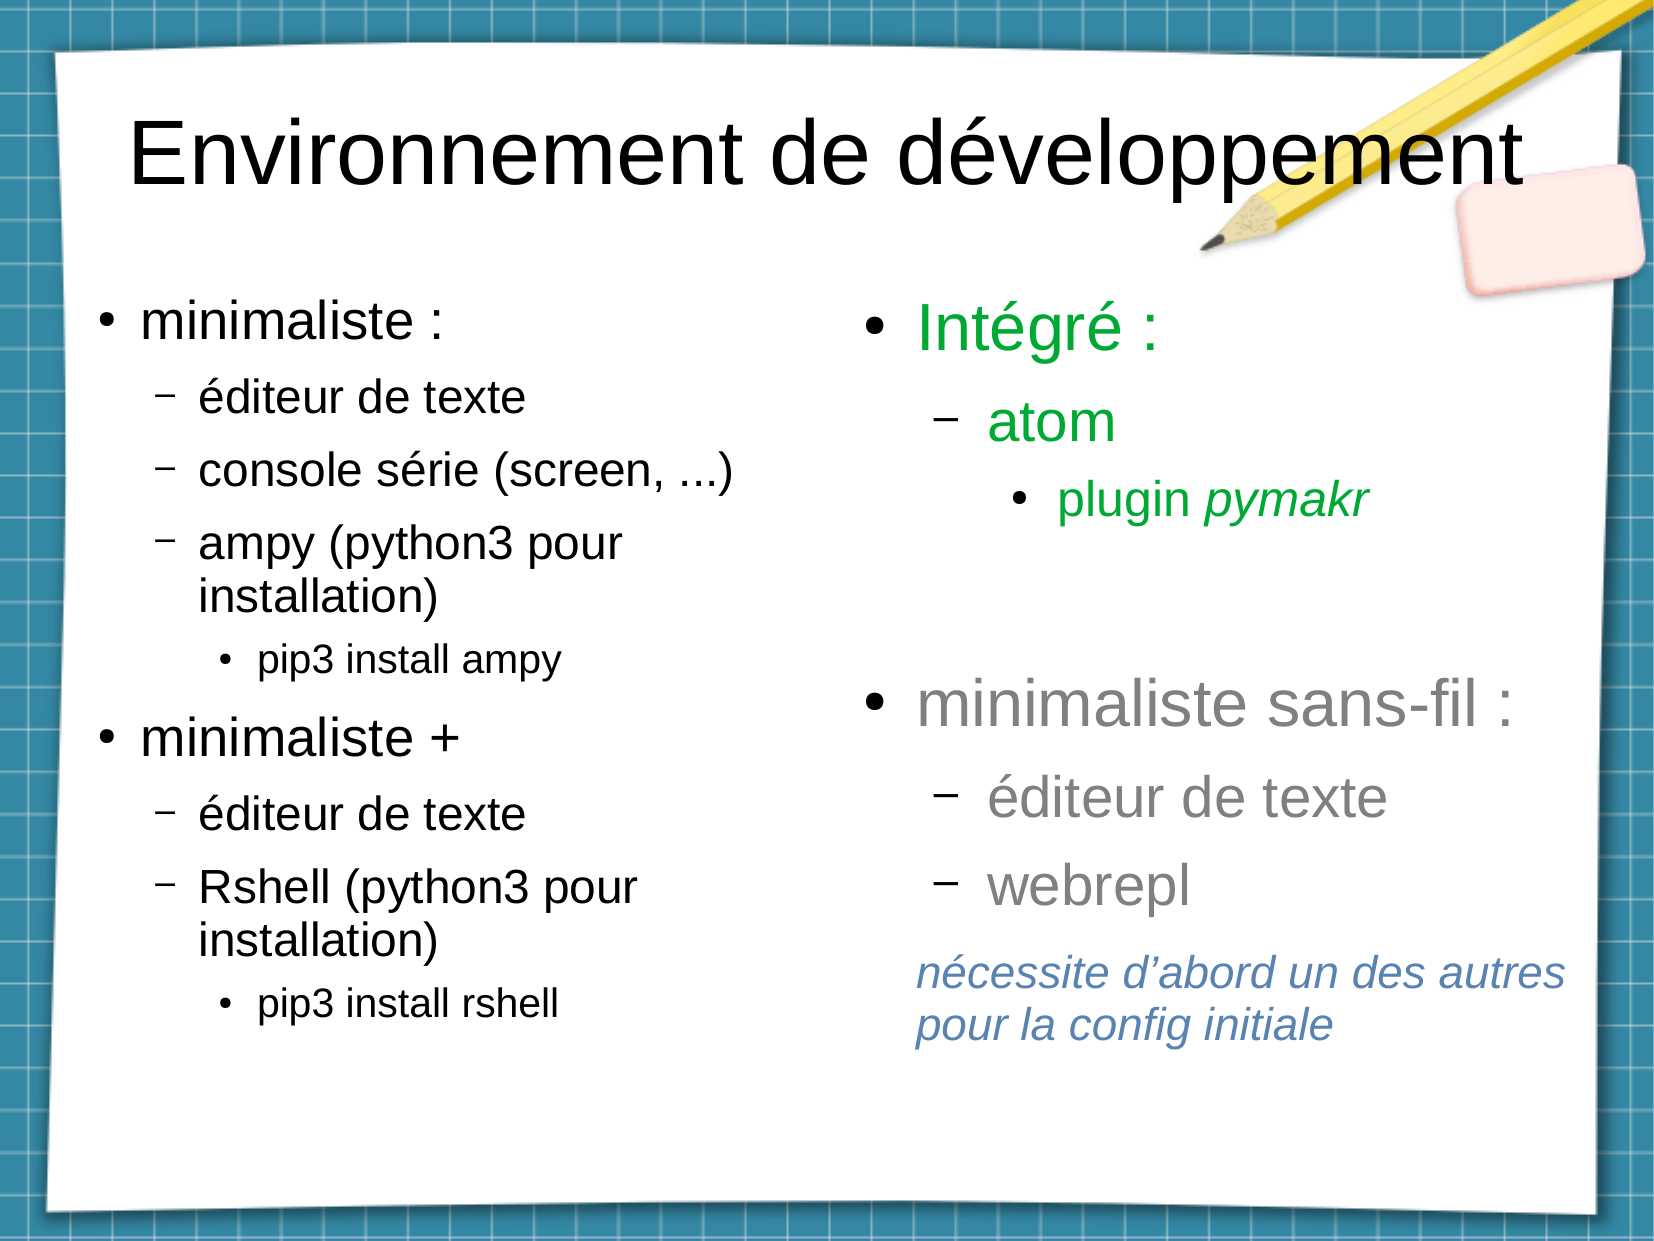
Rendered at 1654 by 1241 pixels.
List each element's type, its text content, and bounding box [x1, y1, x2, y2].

list minimaliste sans-fil : éditeur de texte webrepl nécessite d’abord un des autres pour la config initiale [845, 665, 1572, 1099]
list Intégré : atom plugin pymakr [845, 290, 1572, 634]
picture [0, 0, 1654, 1241]
list minimaliste : éditeur de texte console série (screen, ...) ampy (python3 pour installation) pip3 install ampy minimaliste + éditeur de texte Rshell (python3 pour installation) pip3 install rshell [82, 290, 809, 1028]
title Environnement de développement [82, 49, 1571, 257]
